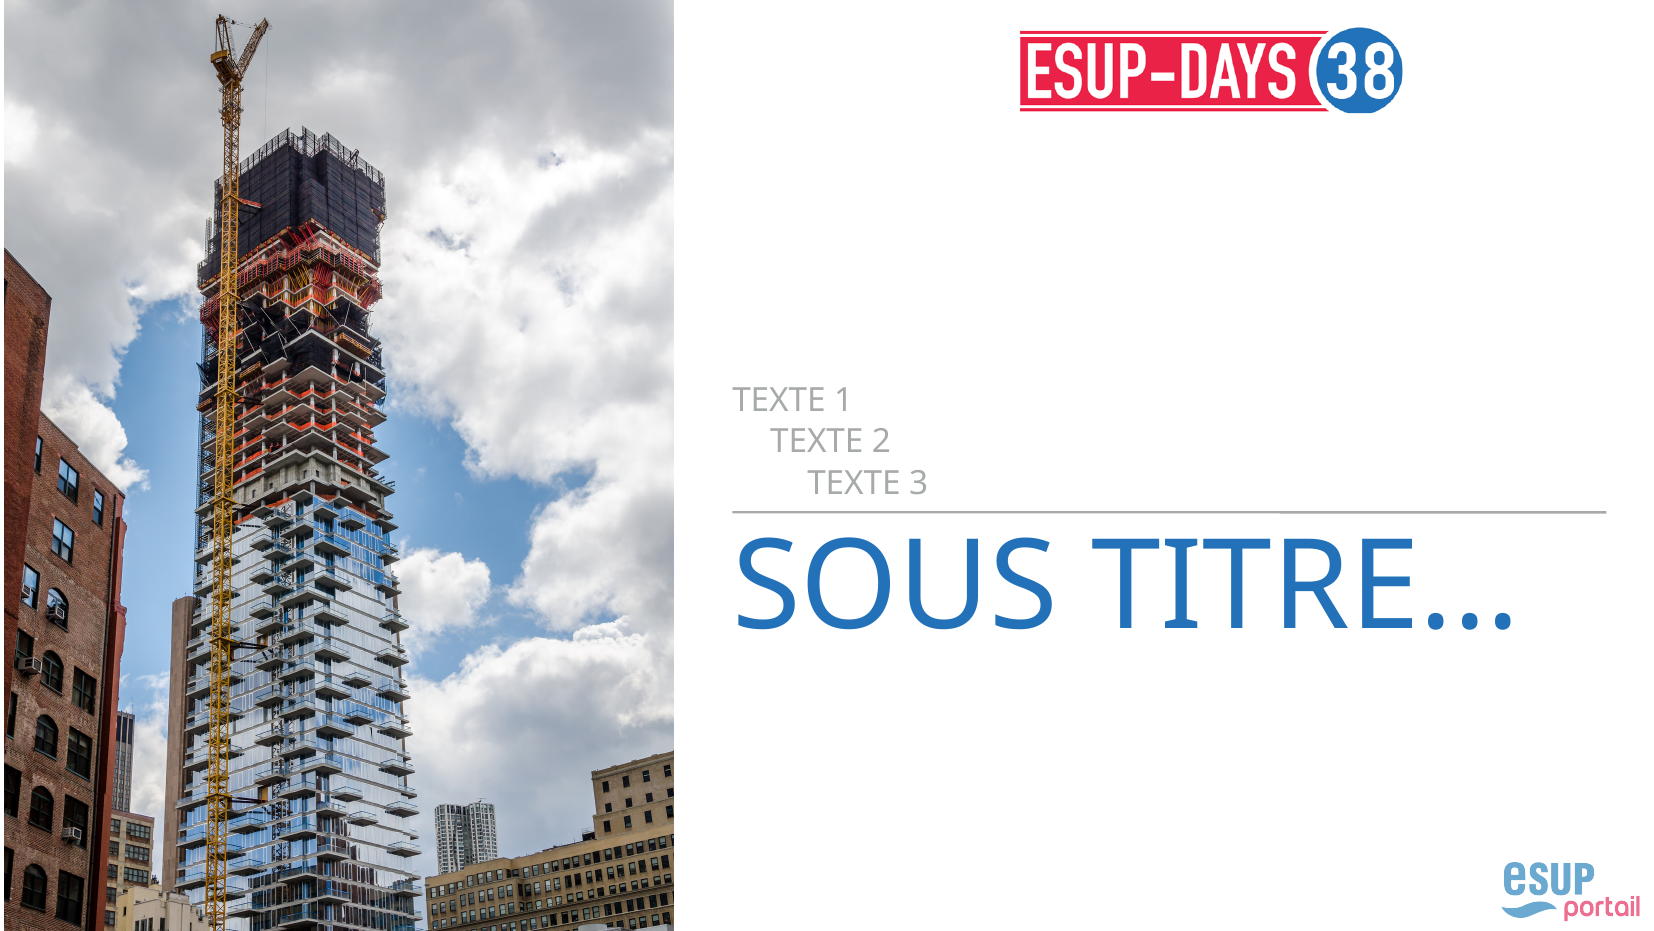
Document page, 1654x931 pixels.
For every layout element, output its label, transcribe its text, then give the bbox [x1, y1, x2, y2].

text_box TEXTE 1 TEXTE 2 TEXTE 3 [732, 256, 1607, 505]
picture [1019, 27, 1403, 114]
picture [4, 0, 674, 931]
text_box [0, 868, 4, 924]
text_box SOUS TITRE... [732, 494, 1619, 814]
text_box [1440, 820, 1642, 922]
